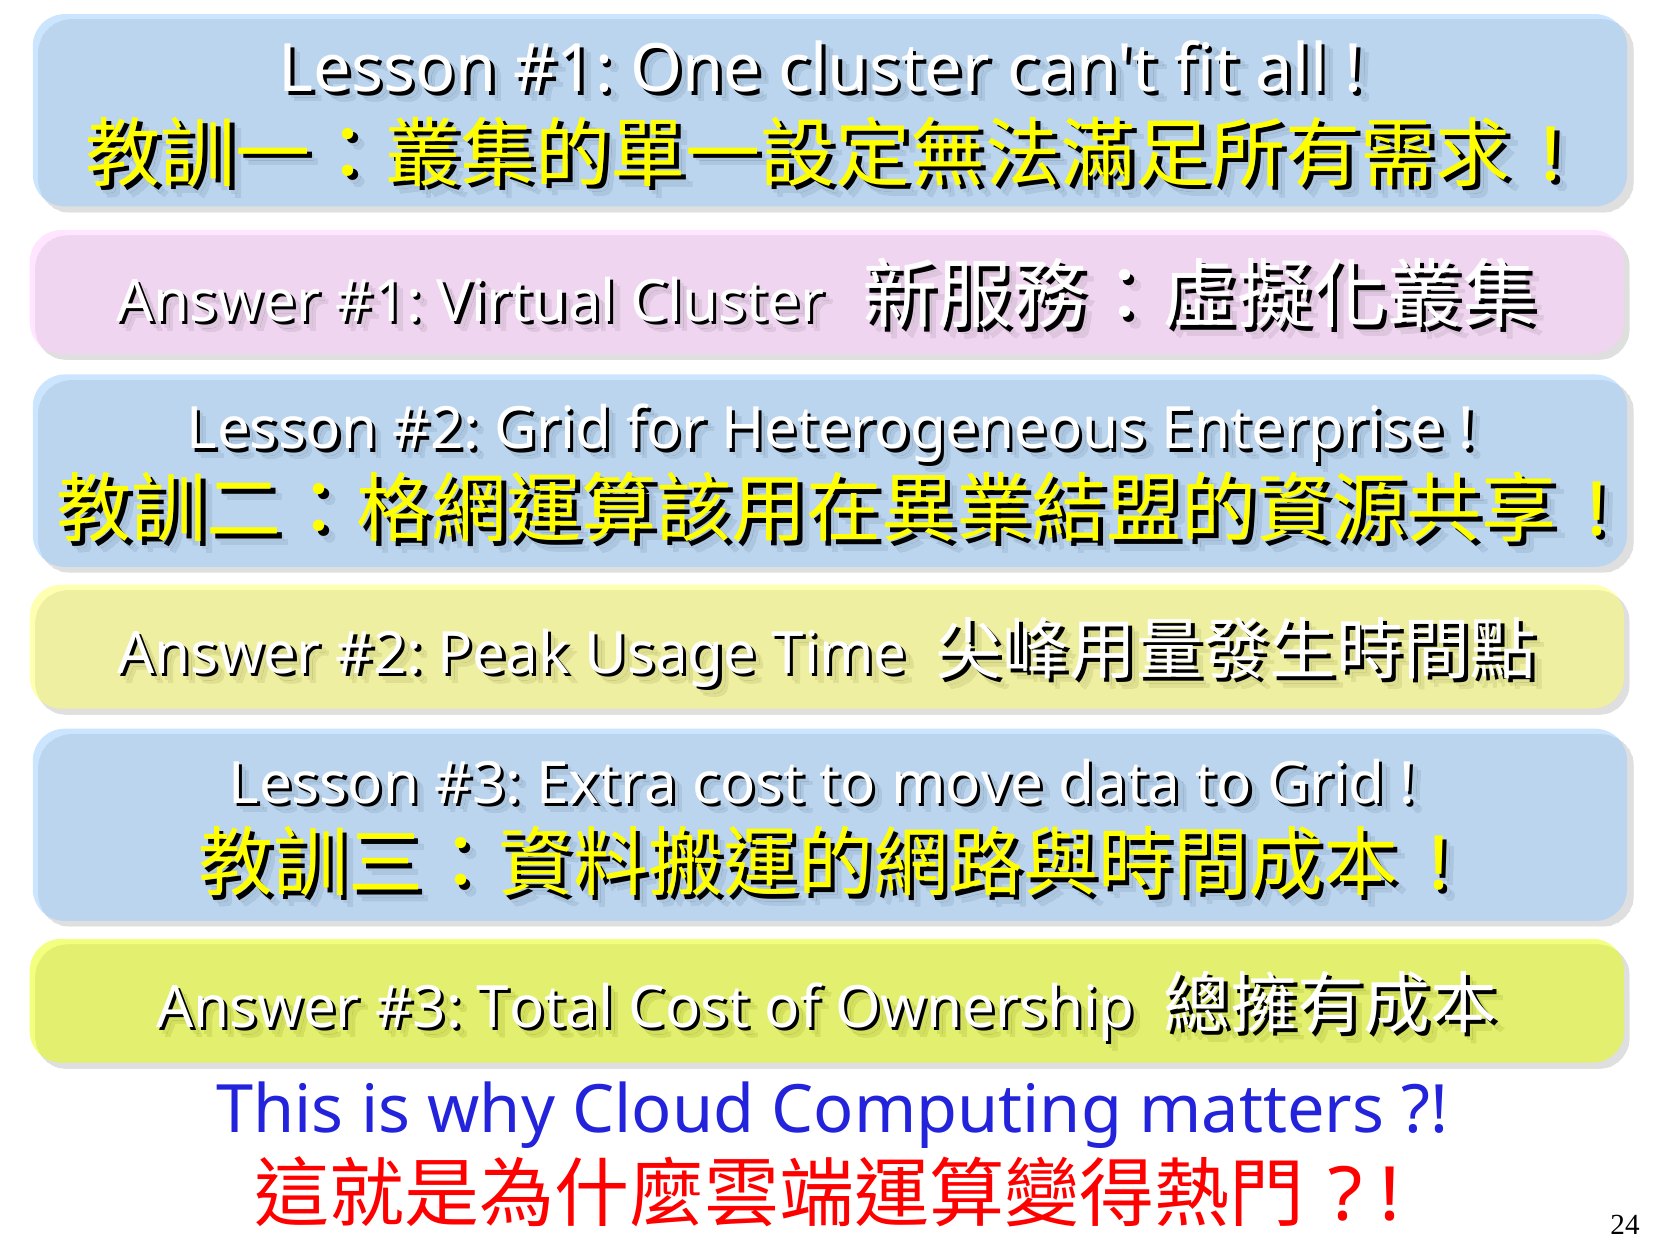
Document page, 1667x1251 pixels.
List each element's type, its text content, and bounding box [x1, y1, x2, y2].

text_box Answer #1: Virtual Cluster 新服務：虛擬化叢集 [29, 229, 1625, 354]
text_box Answer #2: Peak Usage Time 尖峰用量發生時間點 [29, 584, 1625, 709]
text_box Lesson #1: One cluster can't fit all ! 教訓一：叢集的單一設定無法滿足所有需求! [32, 14, 1628, 207]
text_box This is why Cloud Computing matters ?! 這就是為什麼雲端運算變得熱門?! [0, 1058, 1667, 1244]
text_box Answer #3: Total Cost of Ownership 總擁有成本 [29, 938, 1625, 1058]
text_box Lesson #2: Grid for Heterogeneous Enterprise ! 教訓二：格網運算該用在異業結盟的資源共享! [32, 374, 1628, 567]
text_box Lesson #3: Extra cost to move data to Grid ! 教訓三：資料搬運的網路與時間成本! [32, 728, 1628, 921]
